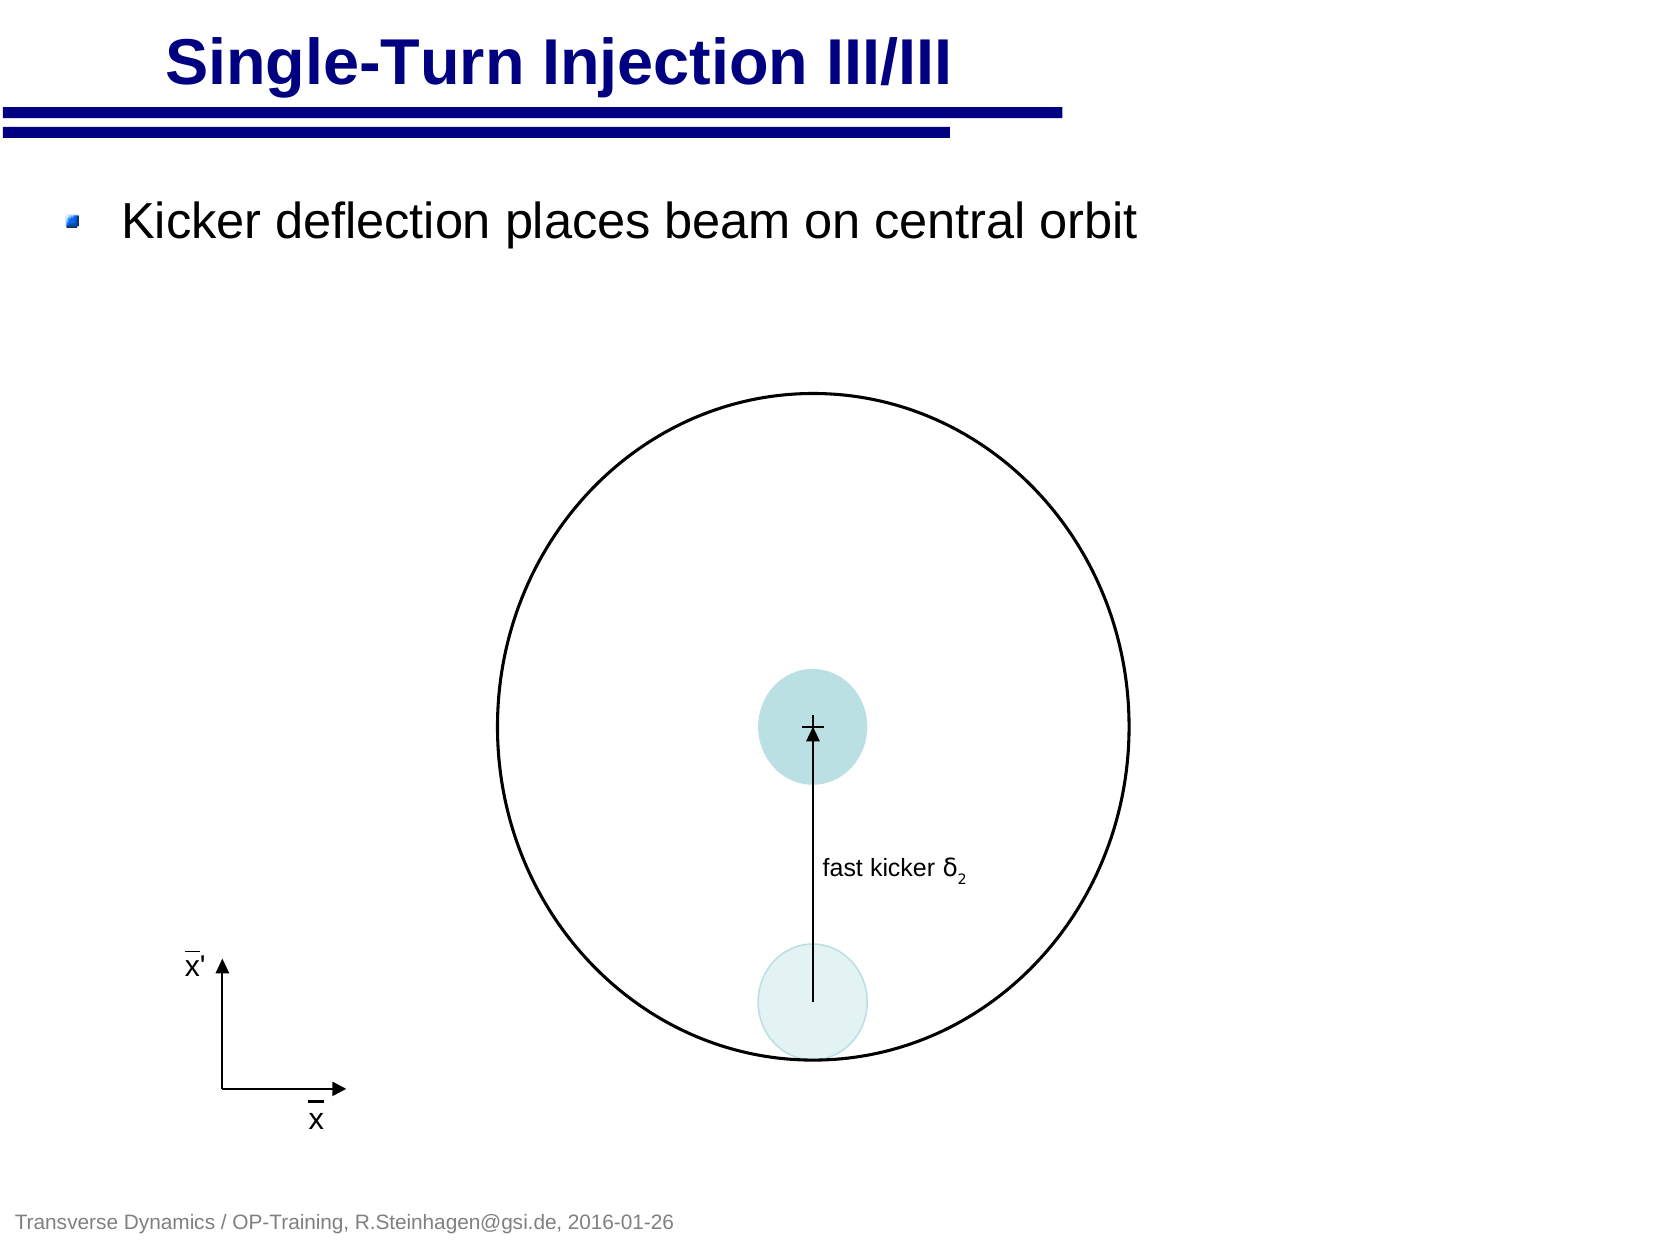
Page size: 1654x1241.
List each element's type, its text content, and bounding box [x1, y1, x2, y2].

title Single-Turn Injection III/III [165, 0, 1323, 124]
text_box [215, 958, 230, 974]
text_box x [308, 1097, 332, 1138]
text_box x' [184, 949, 208, 991]
text_box [332, 1081, 347, 1097]
list Kicker deflection places beam on central orbit [65, 192, 1628, 1205]
